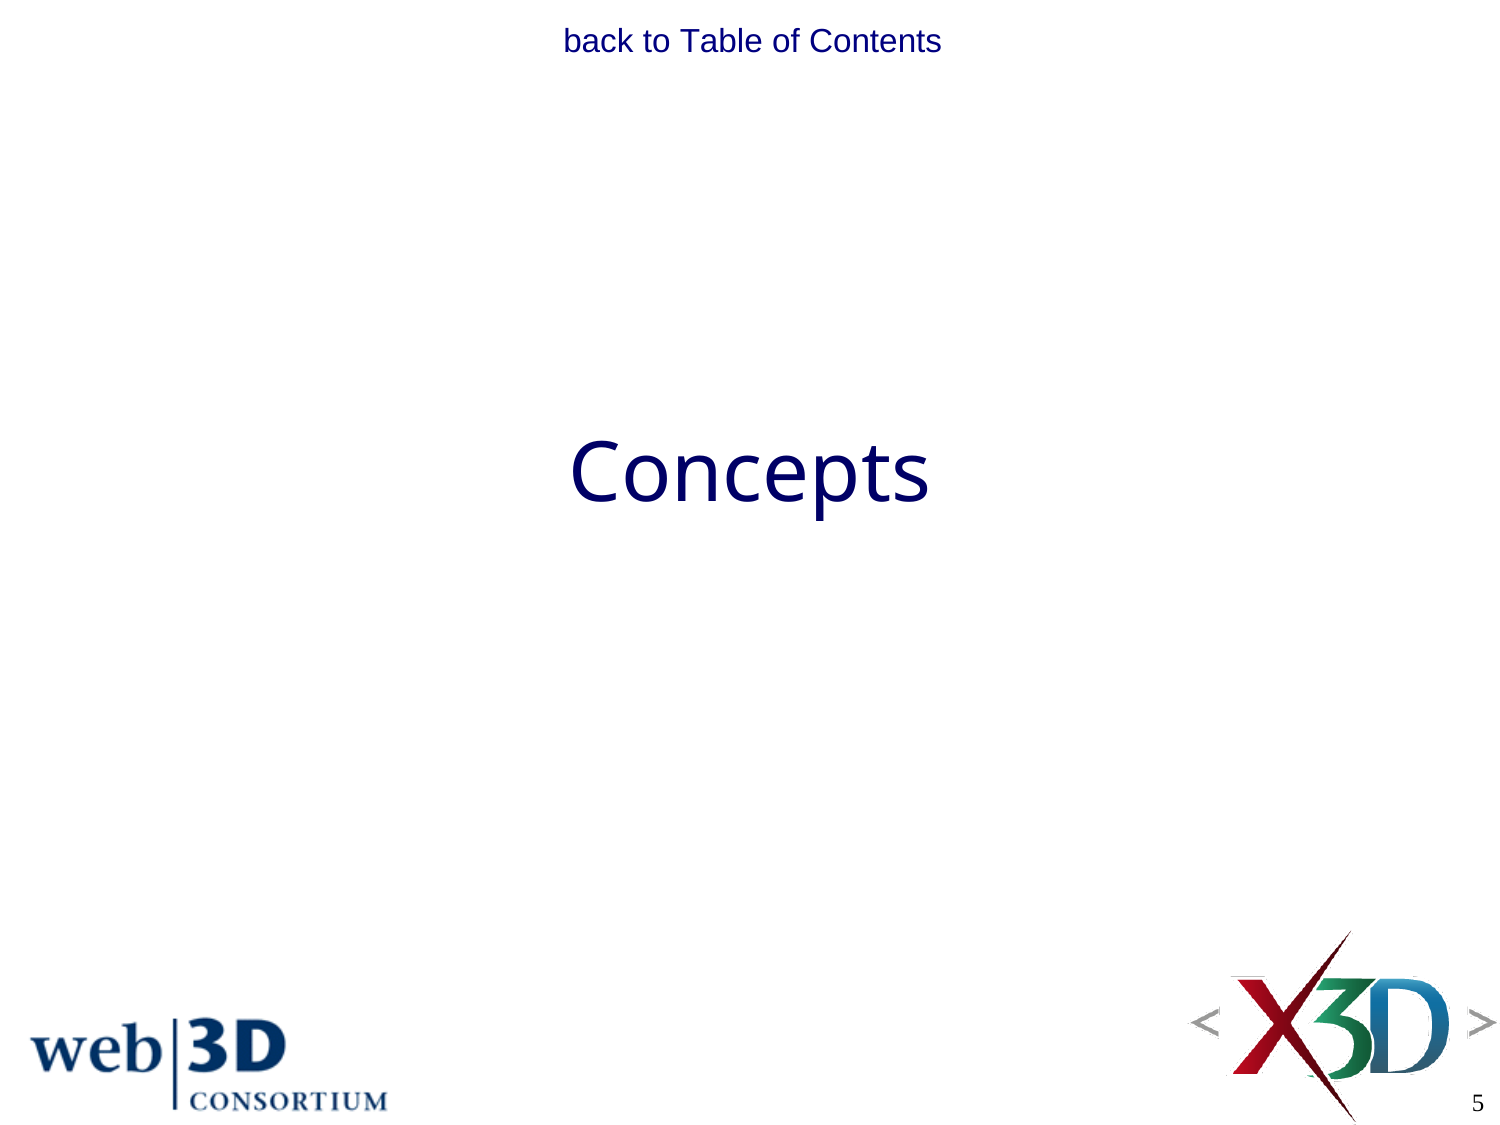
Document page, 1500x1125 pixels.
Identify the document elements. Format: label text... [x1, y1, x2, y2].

text_box back to Table of Contents [548, 14, 958, 68]
picture [1187, 926, 1500, 1125]
picture [12, 1009, 413, 1121]
title Concepts [112, 374, 1388, 563]
